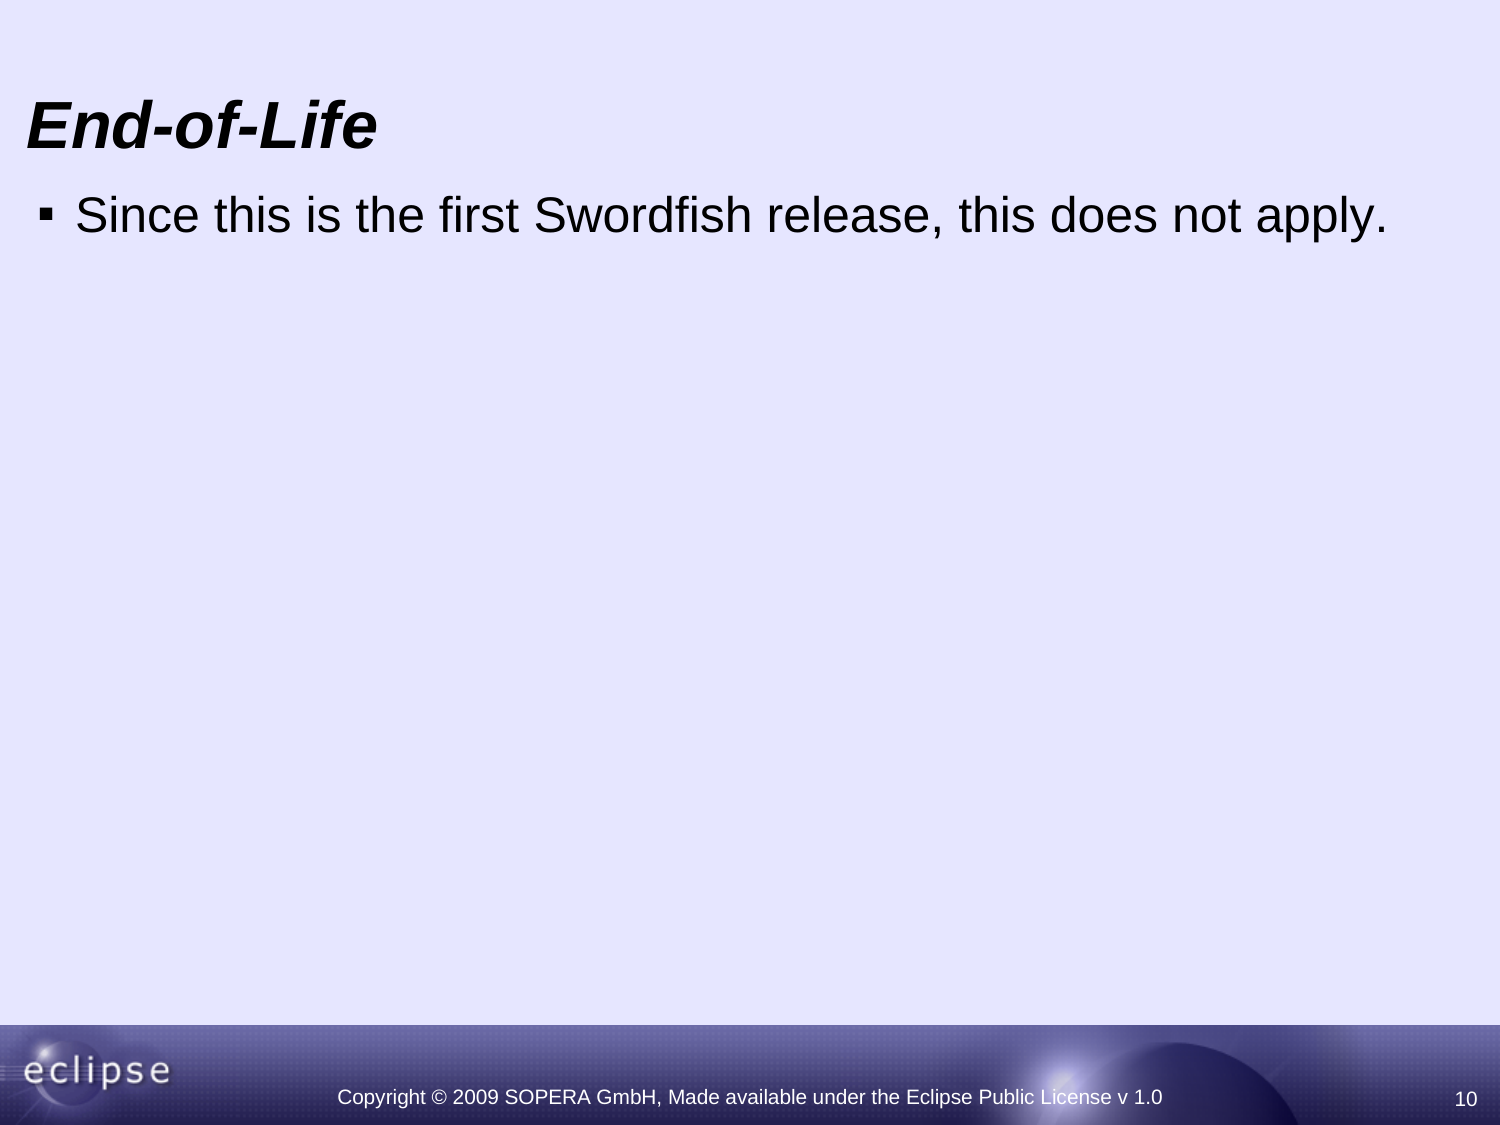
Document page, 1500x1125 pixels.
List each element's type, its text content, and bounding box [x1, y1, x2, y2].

list Since this is the first Swordfish release, this does not apply. [37, 187, 1463, 1021]
title End-of-Life [26, 84, 1474, 172]
picture [0, 1025, 1500, 1125]
